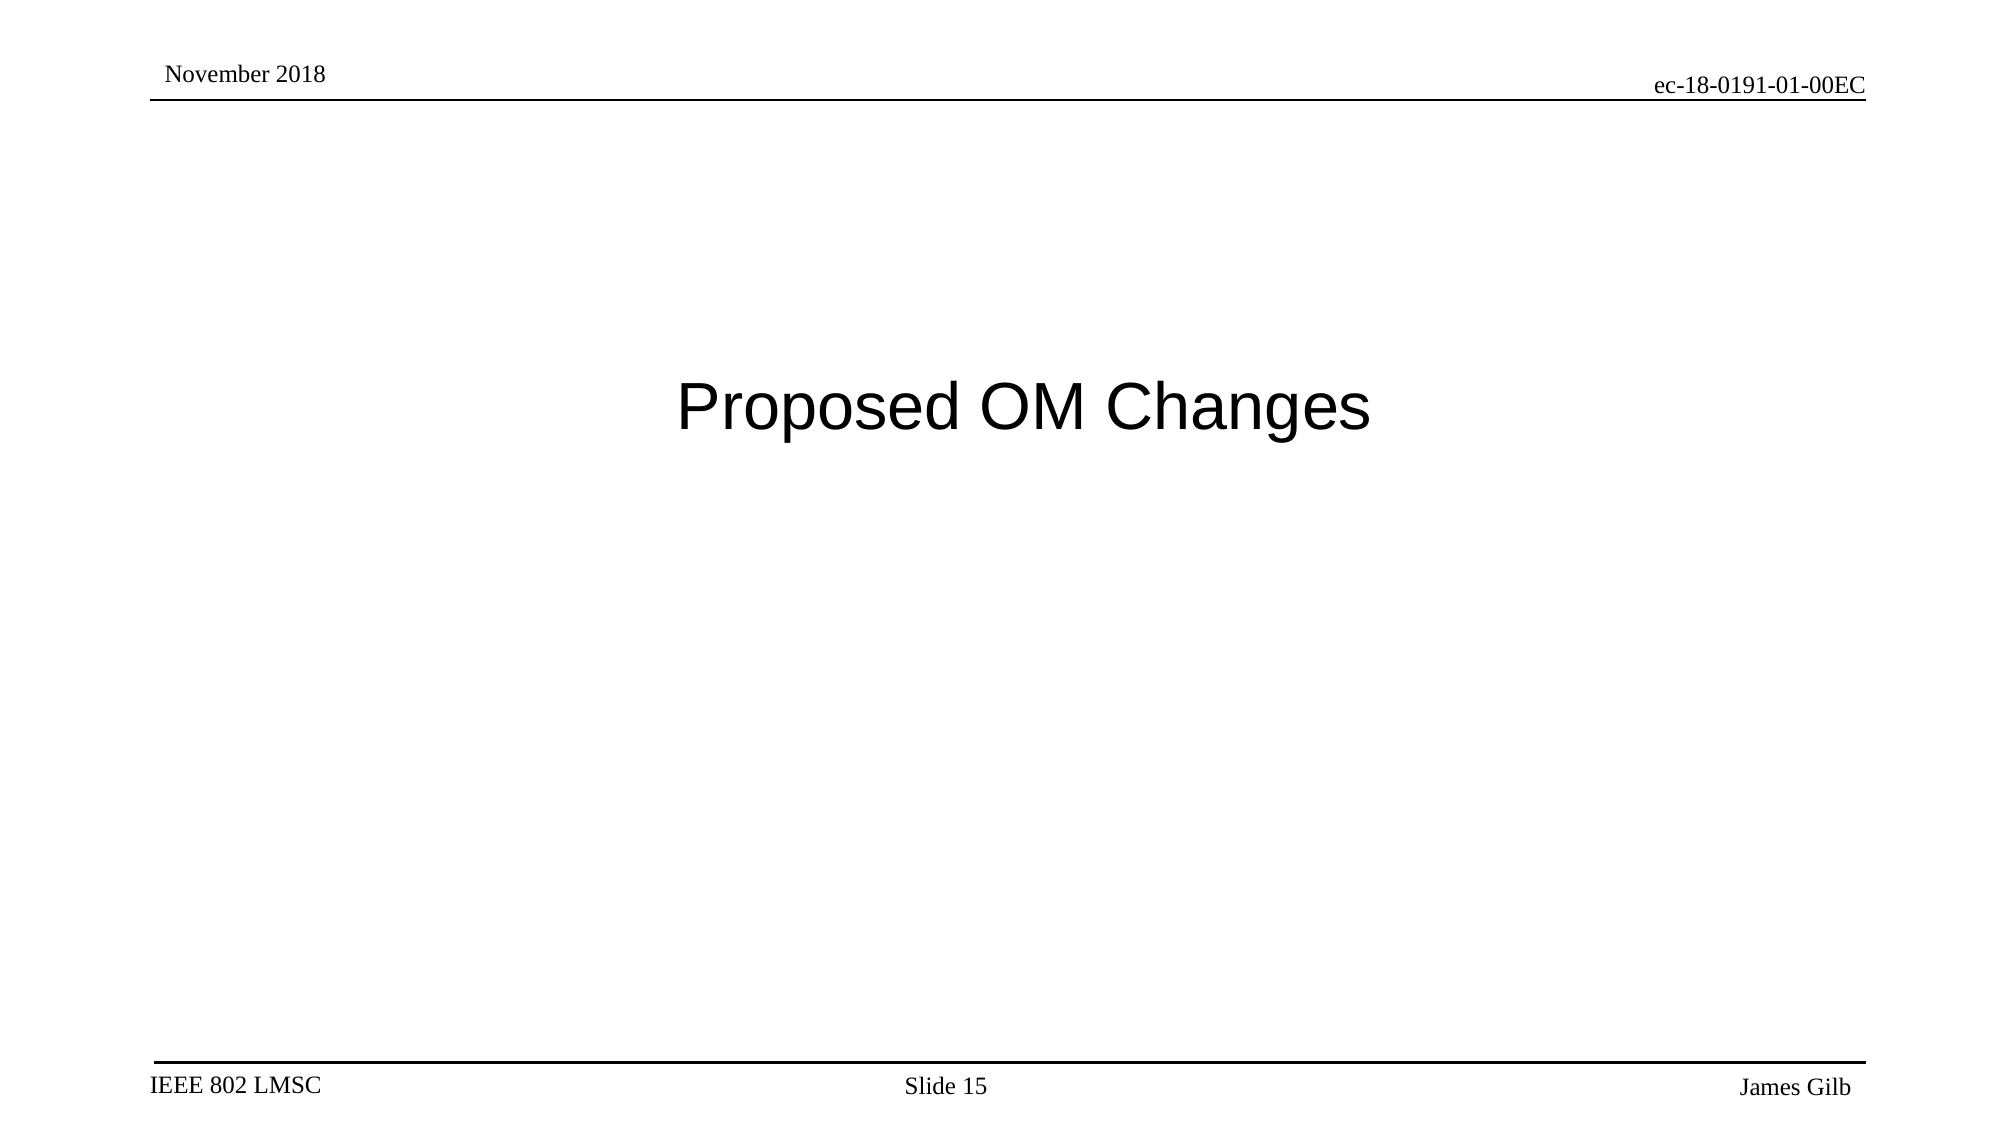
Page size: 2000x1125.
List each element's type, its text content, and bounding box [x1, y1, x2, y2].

subtitle Proposed OM Changes [149, 112, 1900, 693]
